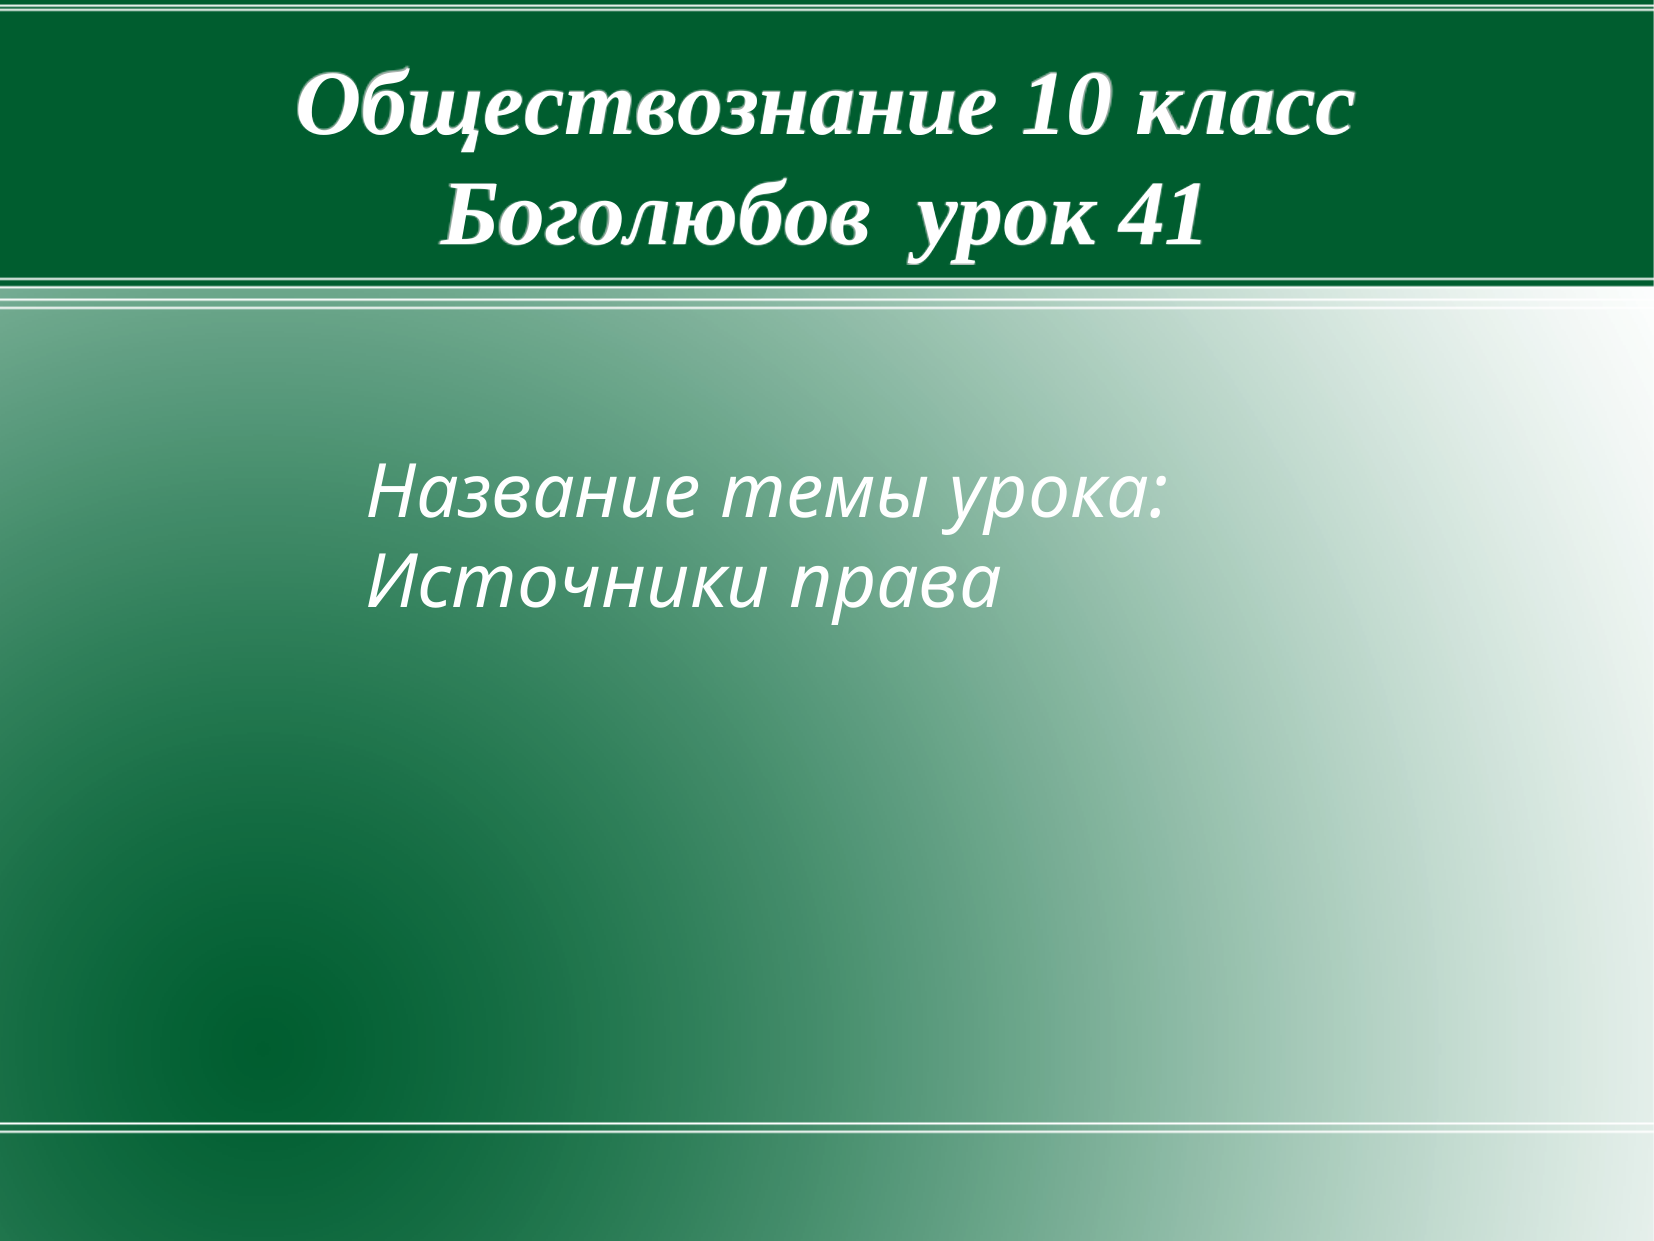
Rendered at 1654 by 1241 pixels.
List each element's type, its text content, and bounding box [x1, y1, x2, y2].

title Обществознание 10 класс Боголюбов урок 41 [82, 41, 1571, 265]
list Название темы урока: Источники права [365, 442, 1382, 818]
